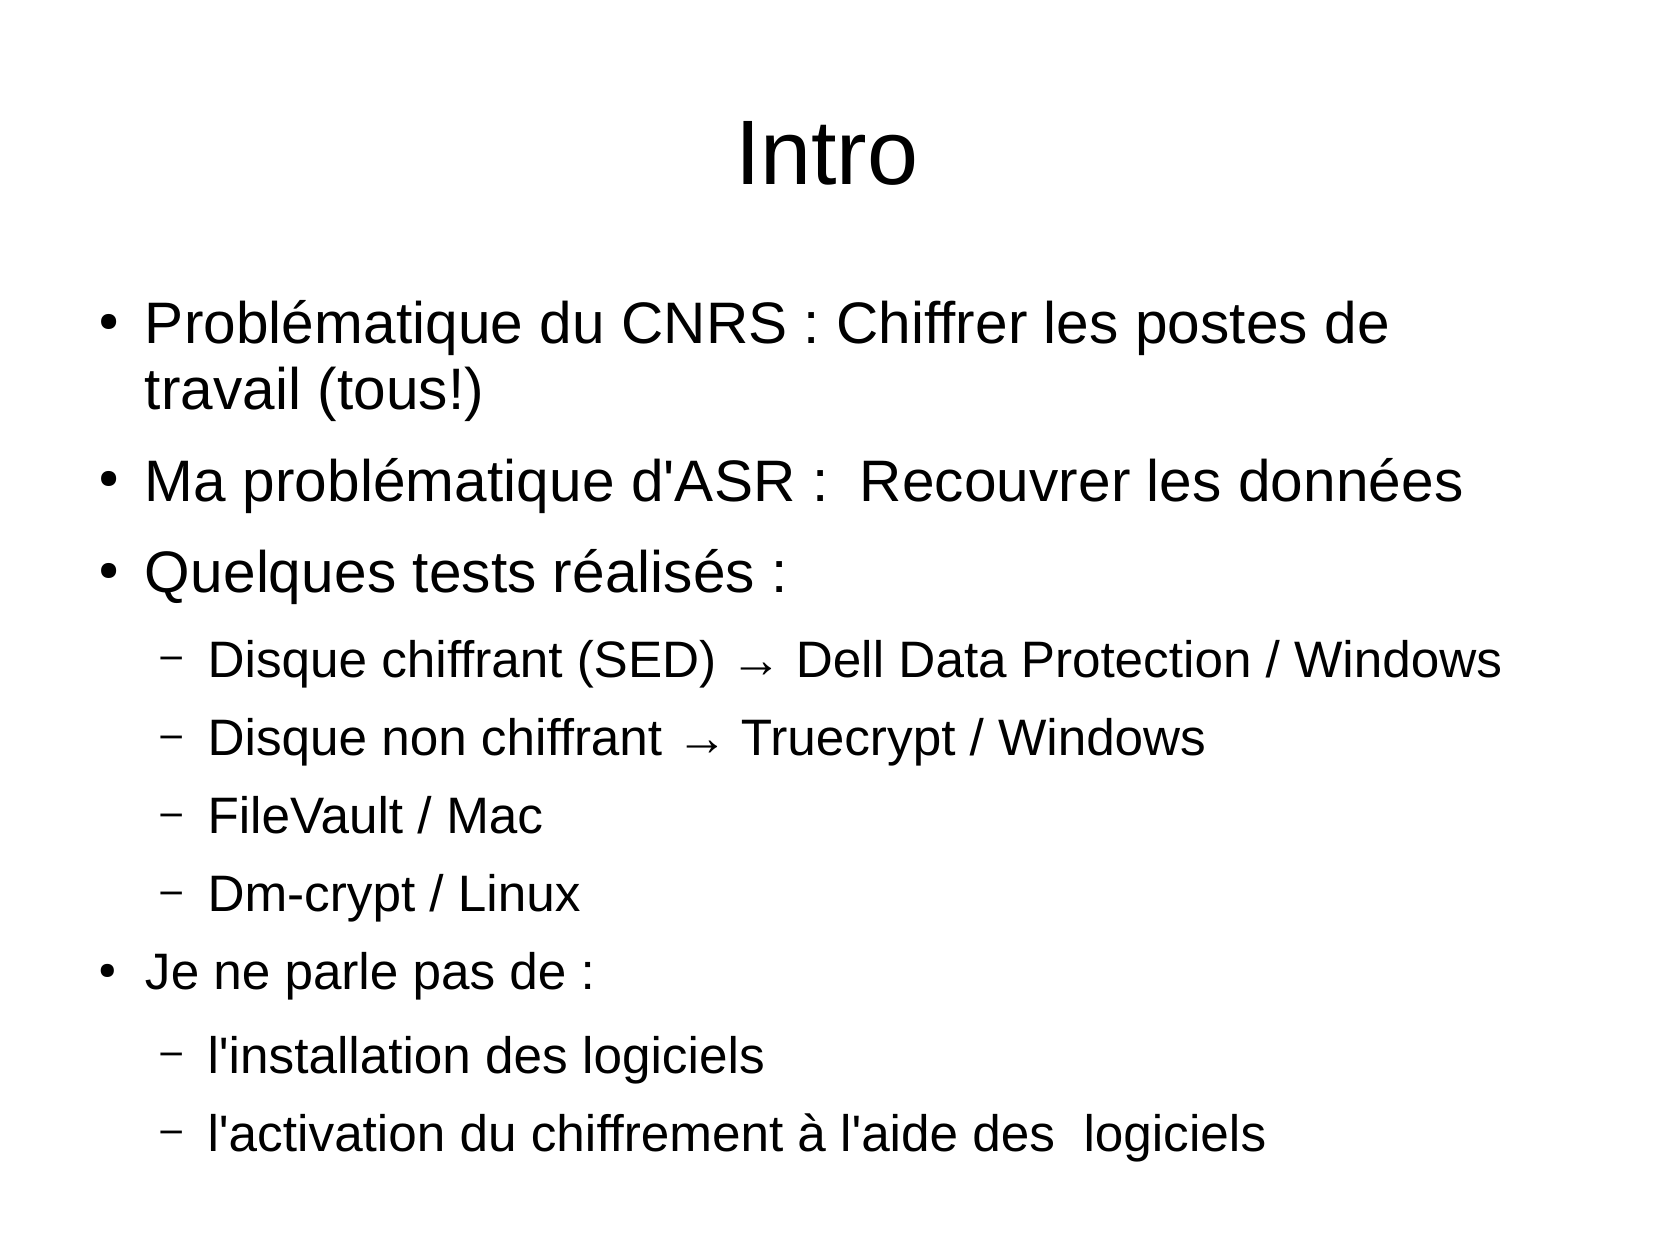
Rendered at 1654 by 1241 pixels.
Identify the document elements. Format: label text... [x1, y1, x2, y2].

title Intro [82, 49, 1571, 257]
list Problématique du CNRS : Chiffrer les postes de travail (tous!) Ma problématique d'ASR : Recouvrer les données Quelques tests réalisés : Disque chiffrant (SED) → Dell Data Protection / Windows Disque non chiffrant → Truecrypt / Windows FileVault / Mac Dm-crypt / Linux Je ne parle pas de : l'installation des logiciels l'activation du chiffrement à l'aide des logiciels [82, 290, 1538, 1170]
